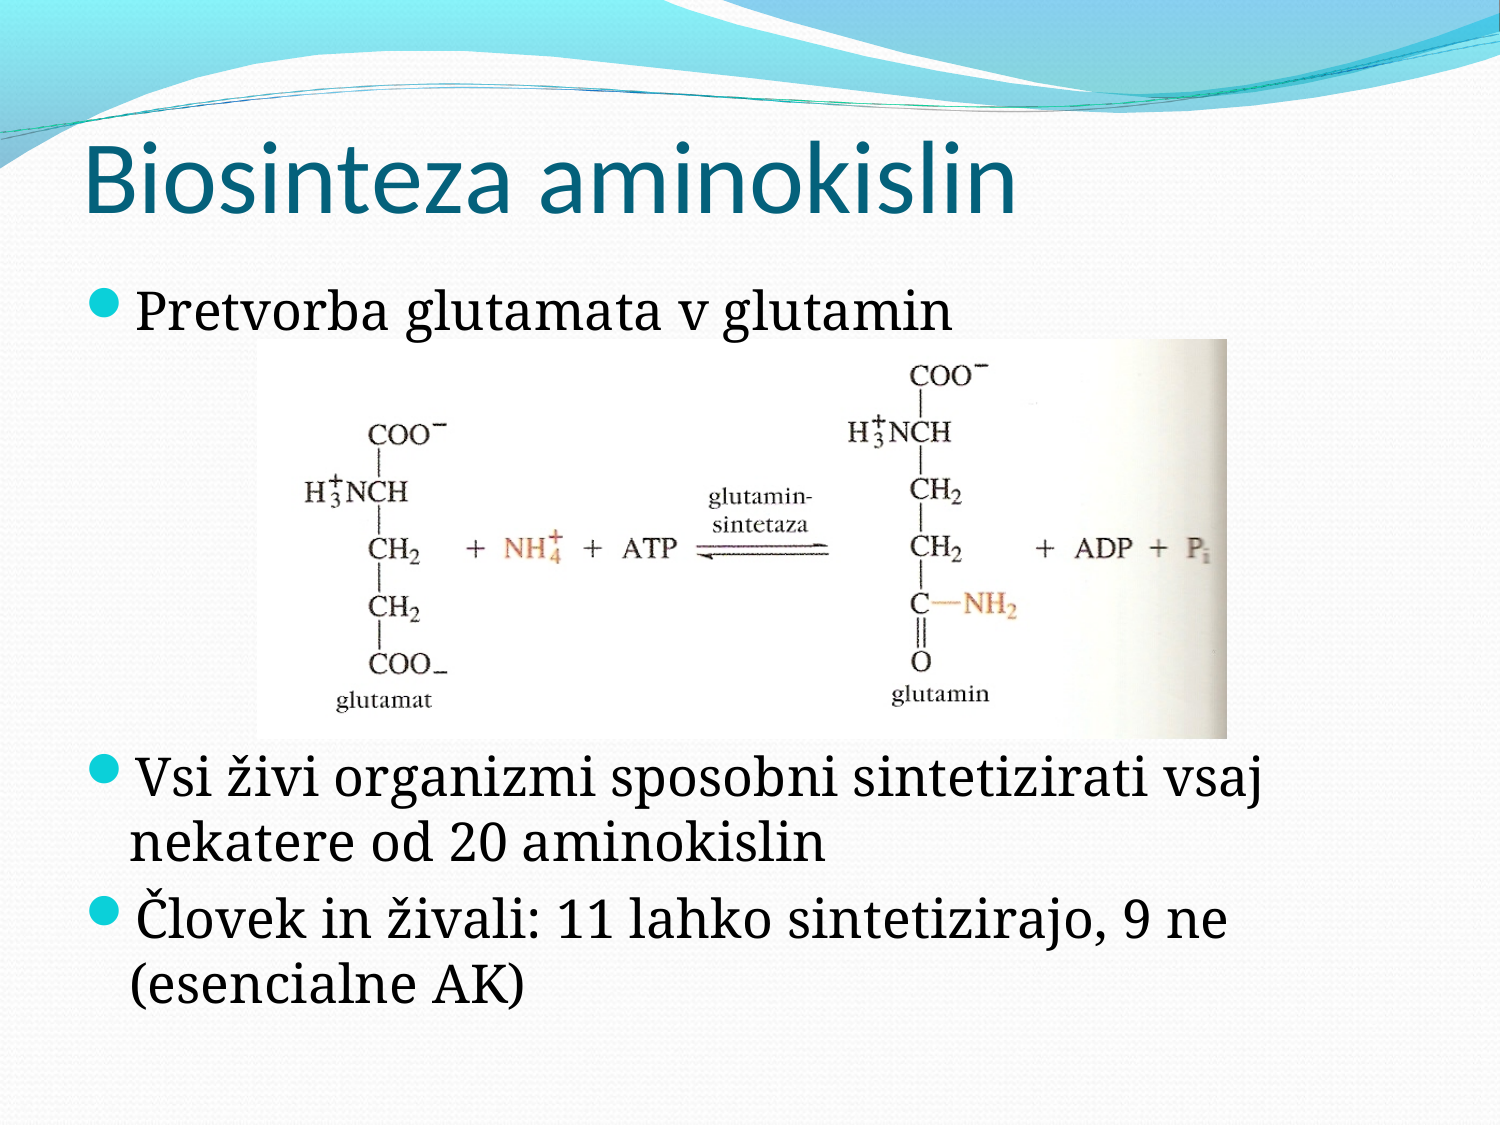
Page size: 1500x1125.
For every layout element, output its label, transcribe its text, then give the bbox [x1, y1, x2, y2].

list Pretvorba glutamata v glutamin Vsi živi organizmi sposobni sintetizirati vsaj nekatere od 20 aminokislin Človek in živali: 11 lahko sintetizirajo, 9 ne (esencialne AK) [70, 269, 1414, 1029]
picture [0, 0, 1500, 1125]
title Biosinteza aminokislin [82, 46, 1433, 235]
